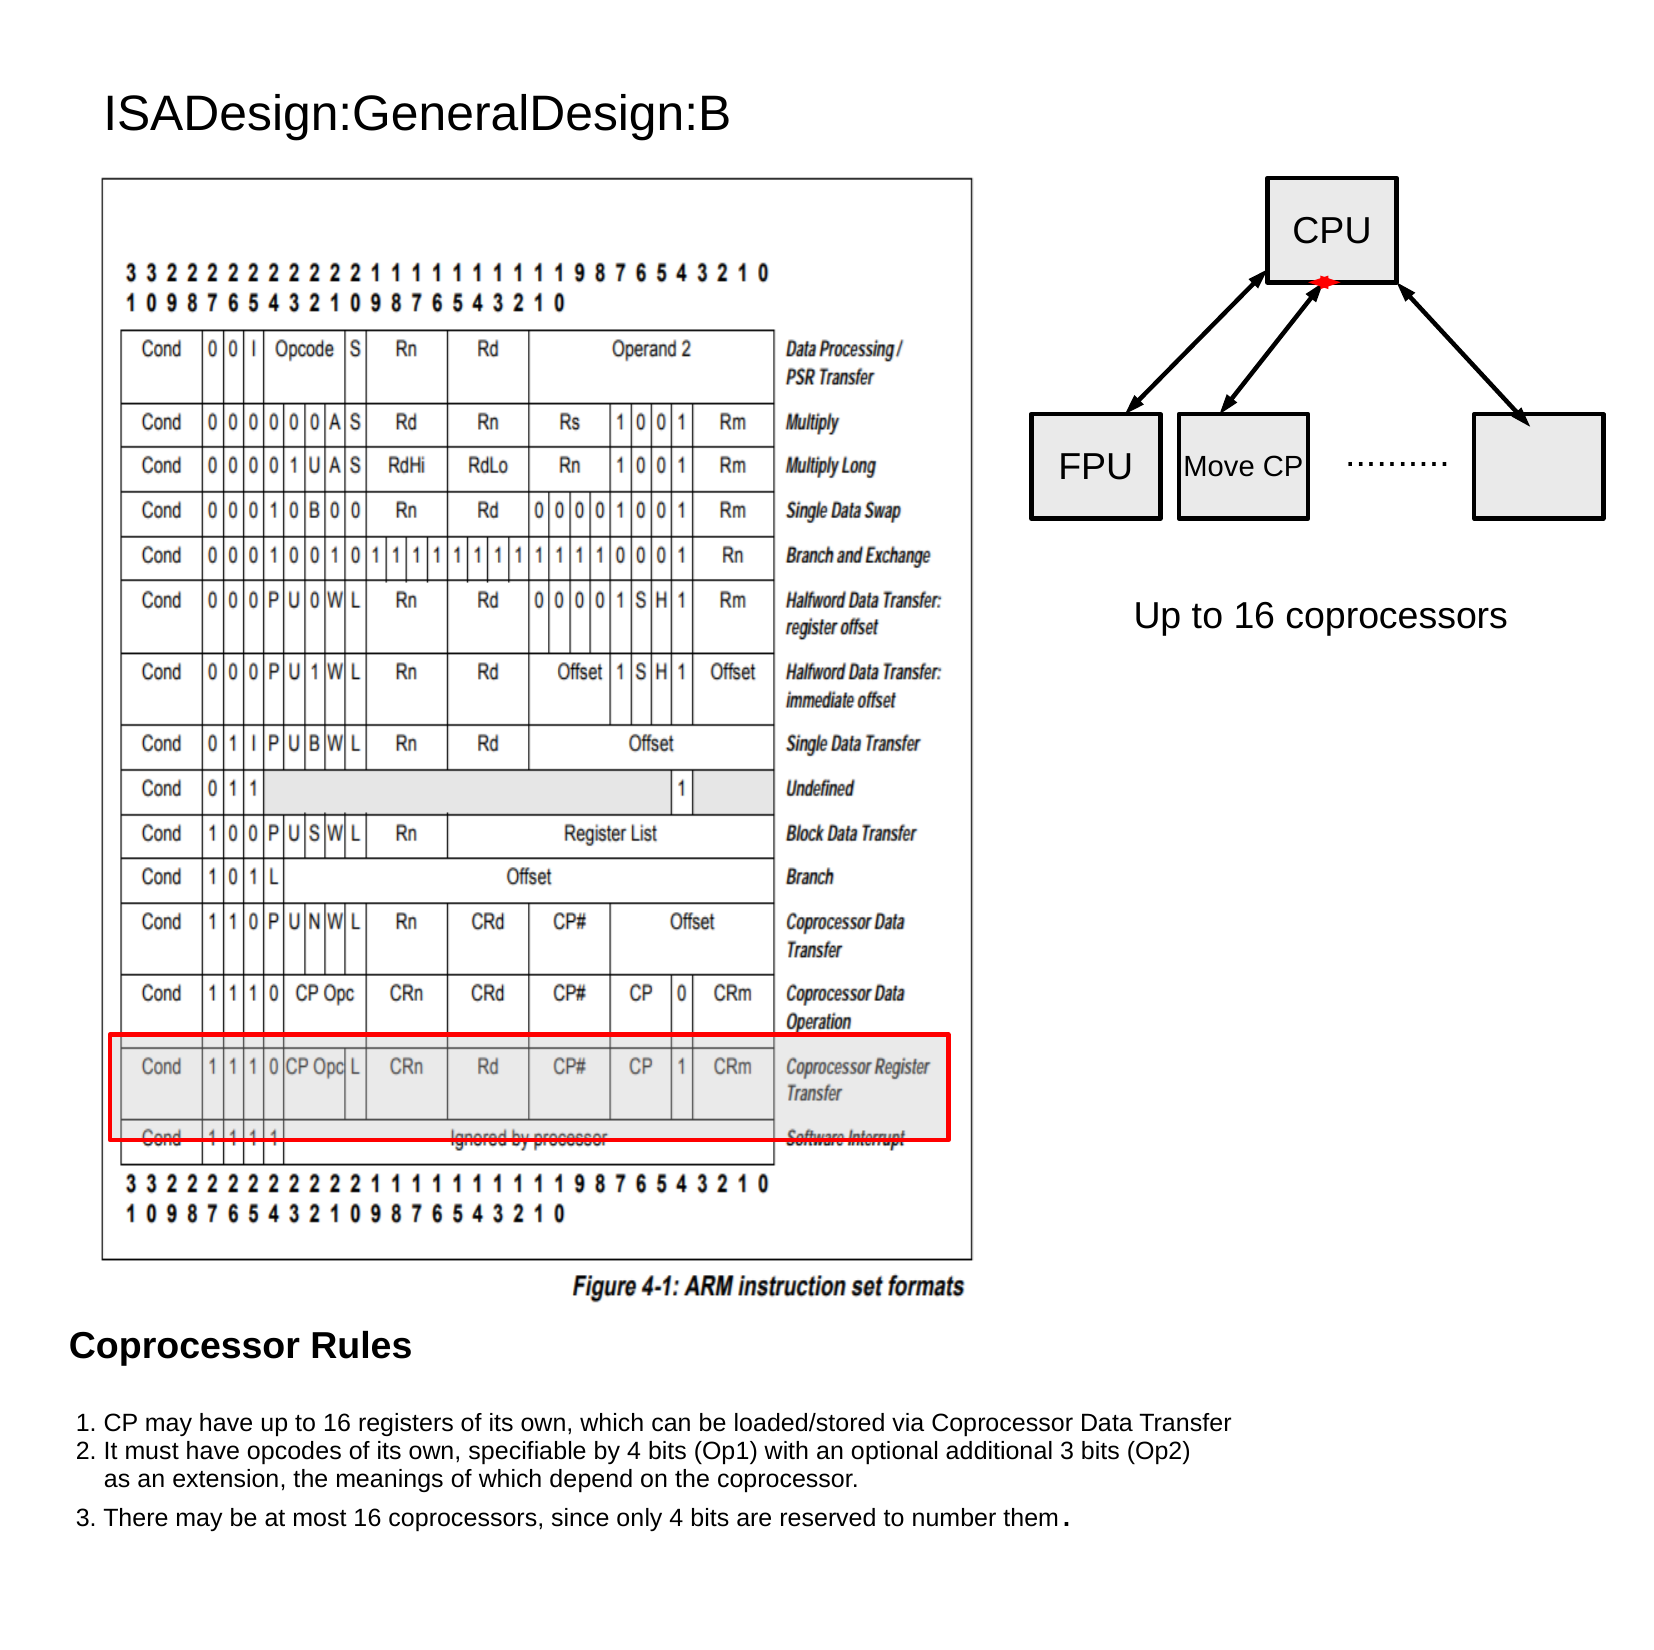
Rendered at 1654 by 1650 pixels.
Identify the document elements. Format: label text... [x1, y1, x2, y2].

text_box [109, 1034, 949, 1141]
text_box Coprocessor Rules 1. CP may have up to 16 registers of its own, which can be loaded/stored via Coprocessor Data Transfer 2. It must have opcodes of its own, specifiable by 4 bits (Op1) with an optional additional 3 bits (Op2) as an extension, the meanings of which depend on the coprocessor. 3. There may be at most 16 coprocessors, since only 4 bits are reserved to number them. [51, 1314, 1252, 1589]
text_box ISADesign:GeneralDesign:B [88, 78, 1076, 166]
text_box Up to 16 coprocessors [1116, 584, 1526, 646]
picture [88, 165, 1006, 1309]
text_box [1474, 414, 1604, 519]
text_box FPU [1031, 414, 1161, 519]
text_box Move CP [1178, 414, 1309, 519]
text_box CPU [1267, 177, 1397, 283]
text_box .......... [1328, 423, 1468, 485]
